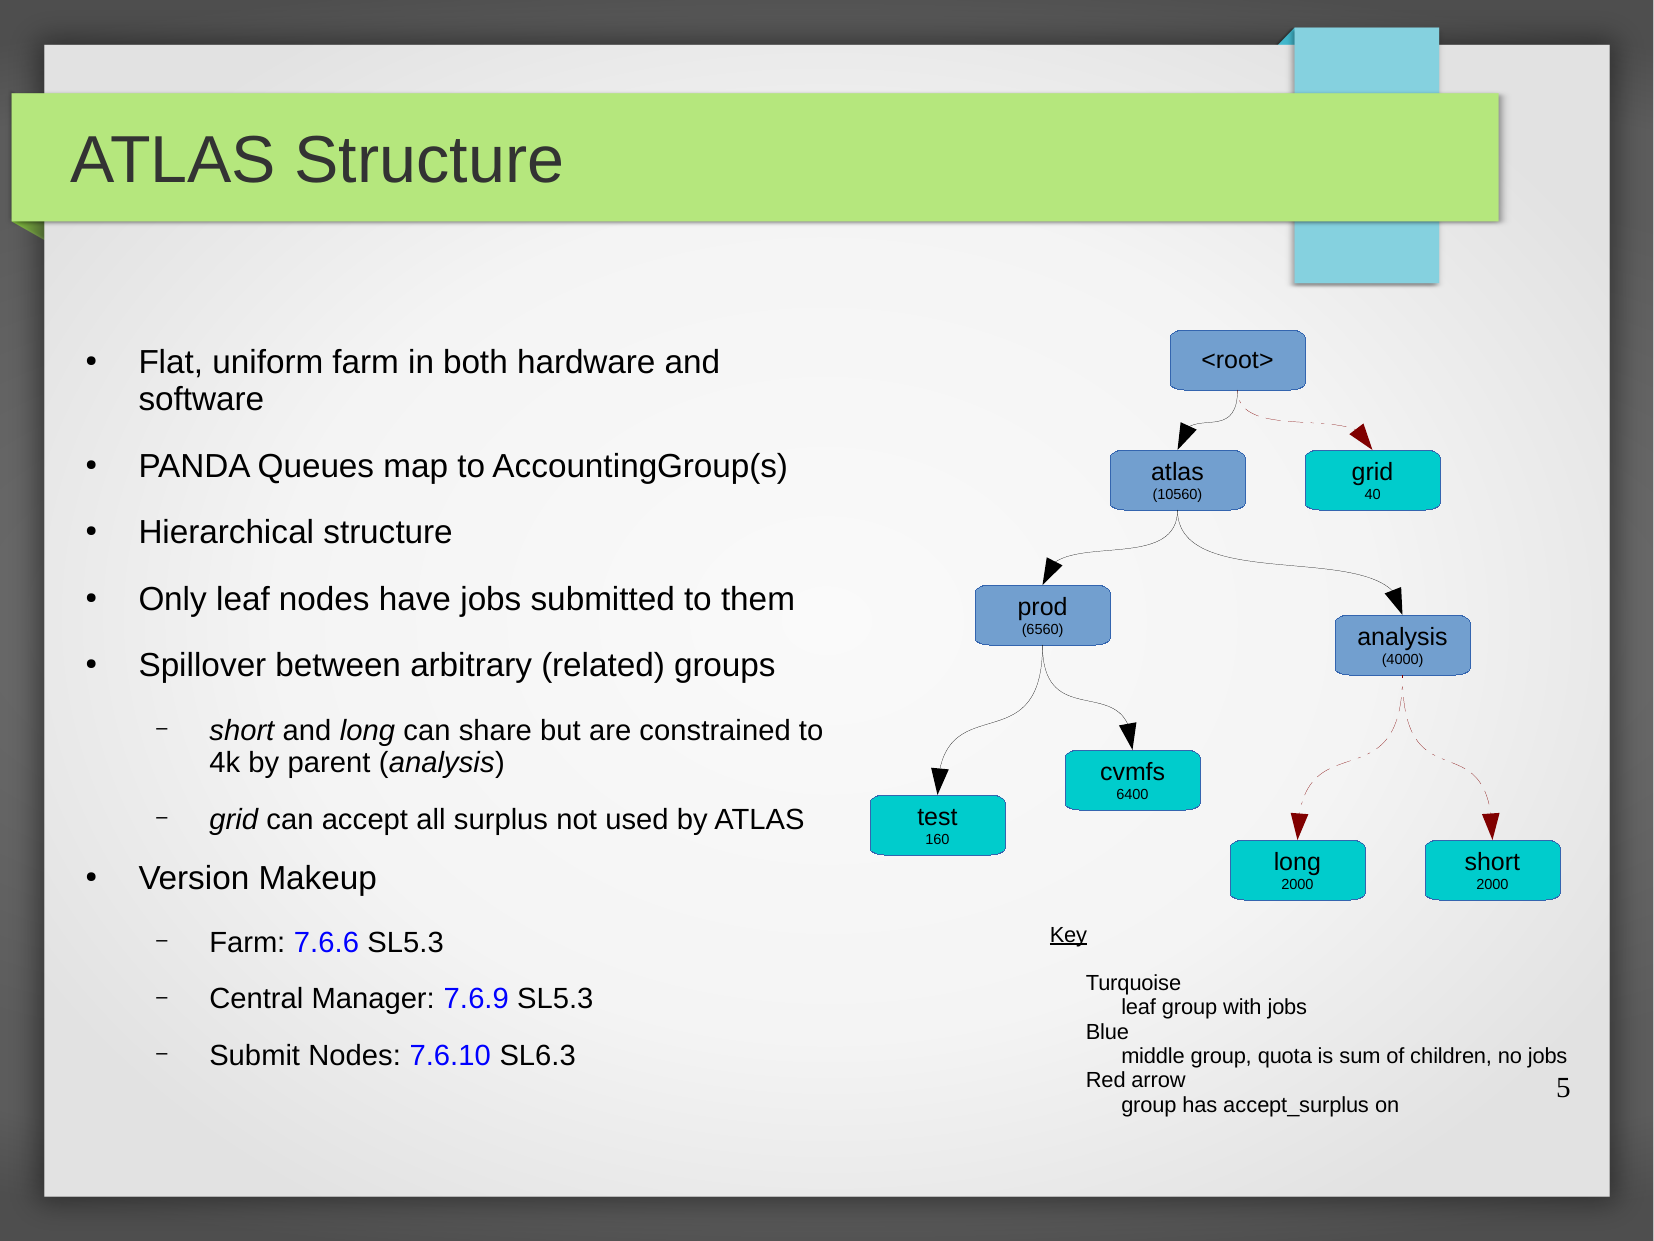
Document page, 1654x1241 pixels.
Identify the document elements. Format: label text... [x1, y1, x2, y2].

text_box analysis (4000) [1335, 615, 1471, 676]
list Flat, uniform farm in both hardware and software PANDA Queues map to AccountingGroup(s) Hierarchical structure Only leaf nodes have jobs submitted to them Spillover between arbitrary (related) groups short and long can share but are constrained to 4k by parent (analysis) grid can accept all surplus not used by ATLAS Version Makeup Farm: 7.6.6 SL5.3 Central Manager: 7.6.9 SL5.3 Submit Nodes: 7.6.10 SL6.3 [67, 343, 856, 1063]
text_box atlas (10560) [1110, 450, 1246, 511]
text_box test 160 [870, 795, 1006, 856]
text_box long 2000 [1230, 840, 1366, 901]
picture [0, 0, 1654, 1241]
text_box grid 40 [1305, 450, 1441, 511]
text_box <root> [1170, 330, 1306, 391]
text_box short 2000 [1425, 840, 1561, 901]
text_box prod (6560) [975, 585, 1111, 646]
text_box cvmfs 6400 [1065, 750, 1201, 811]
title ATLAS Structure [70, 106, 1229, 213]
text_box Key Turquoise leaf group with jobs Blue middle group, quota is sum of children, no jobs Red arrow group has accept_surplus on [1035, 915, 1606, 1156]
